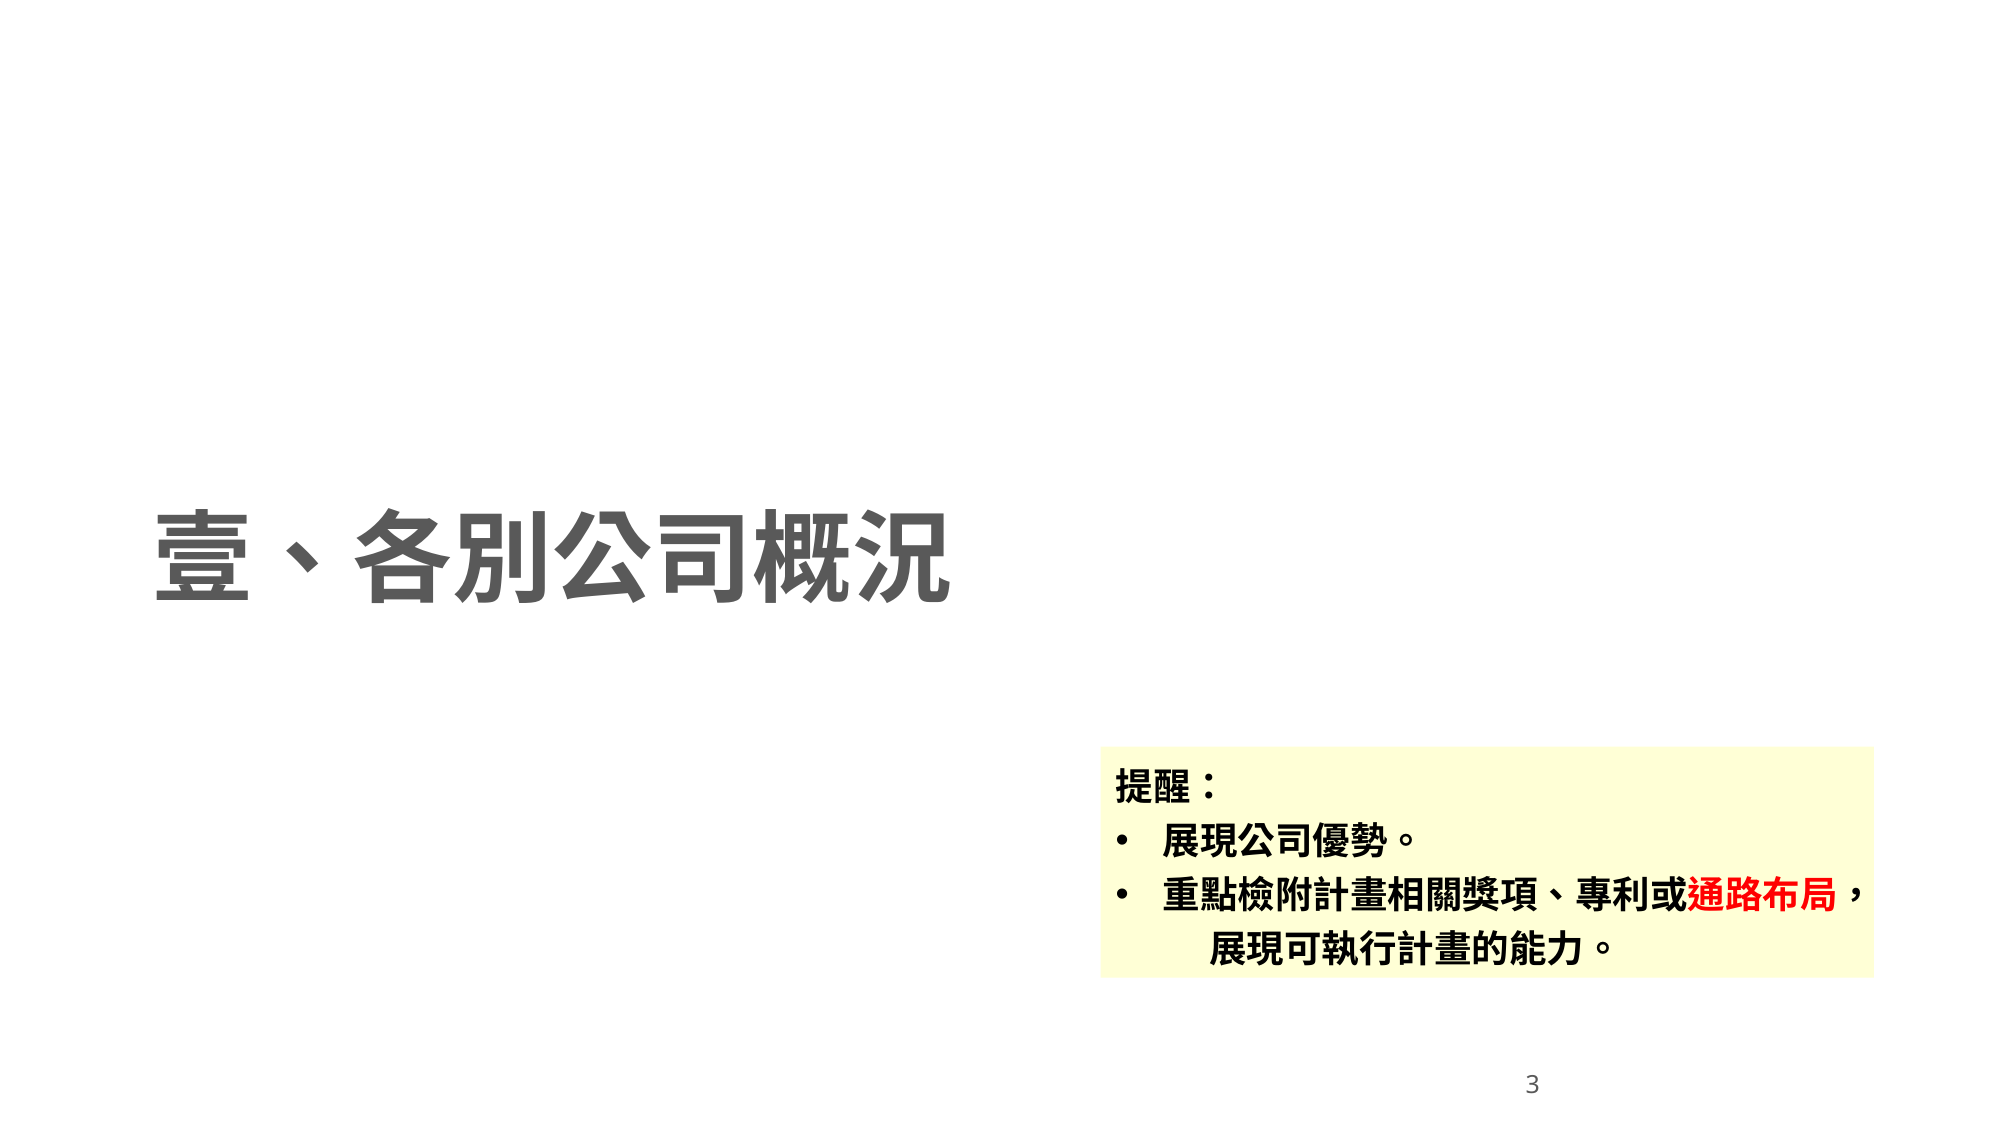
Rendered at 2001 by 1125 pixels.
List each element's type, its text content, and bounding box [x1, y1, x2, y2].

title 壹、各別公司概況 [137, 453, 1863, 672]
text_box 提醒： 展現公司優勢。 重點檢附計畫相關獎項、專利或通路布局，展現可執行計畫的能力。 [1101, 747, 1874, 978]
text_box <編號> [1510, 1061, 1961, 1097]
